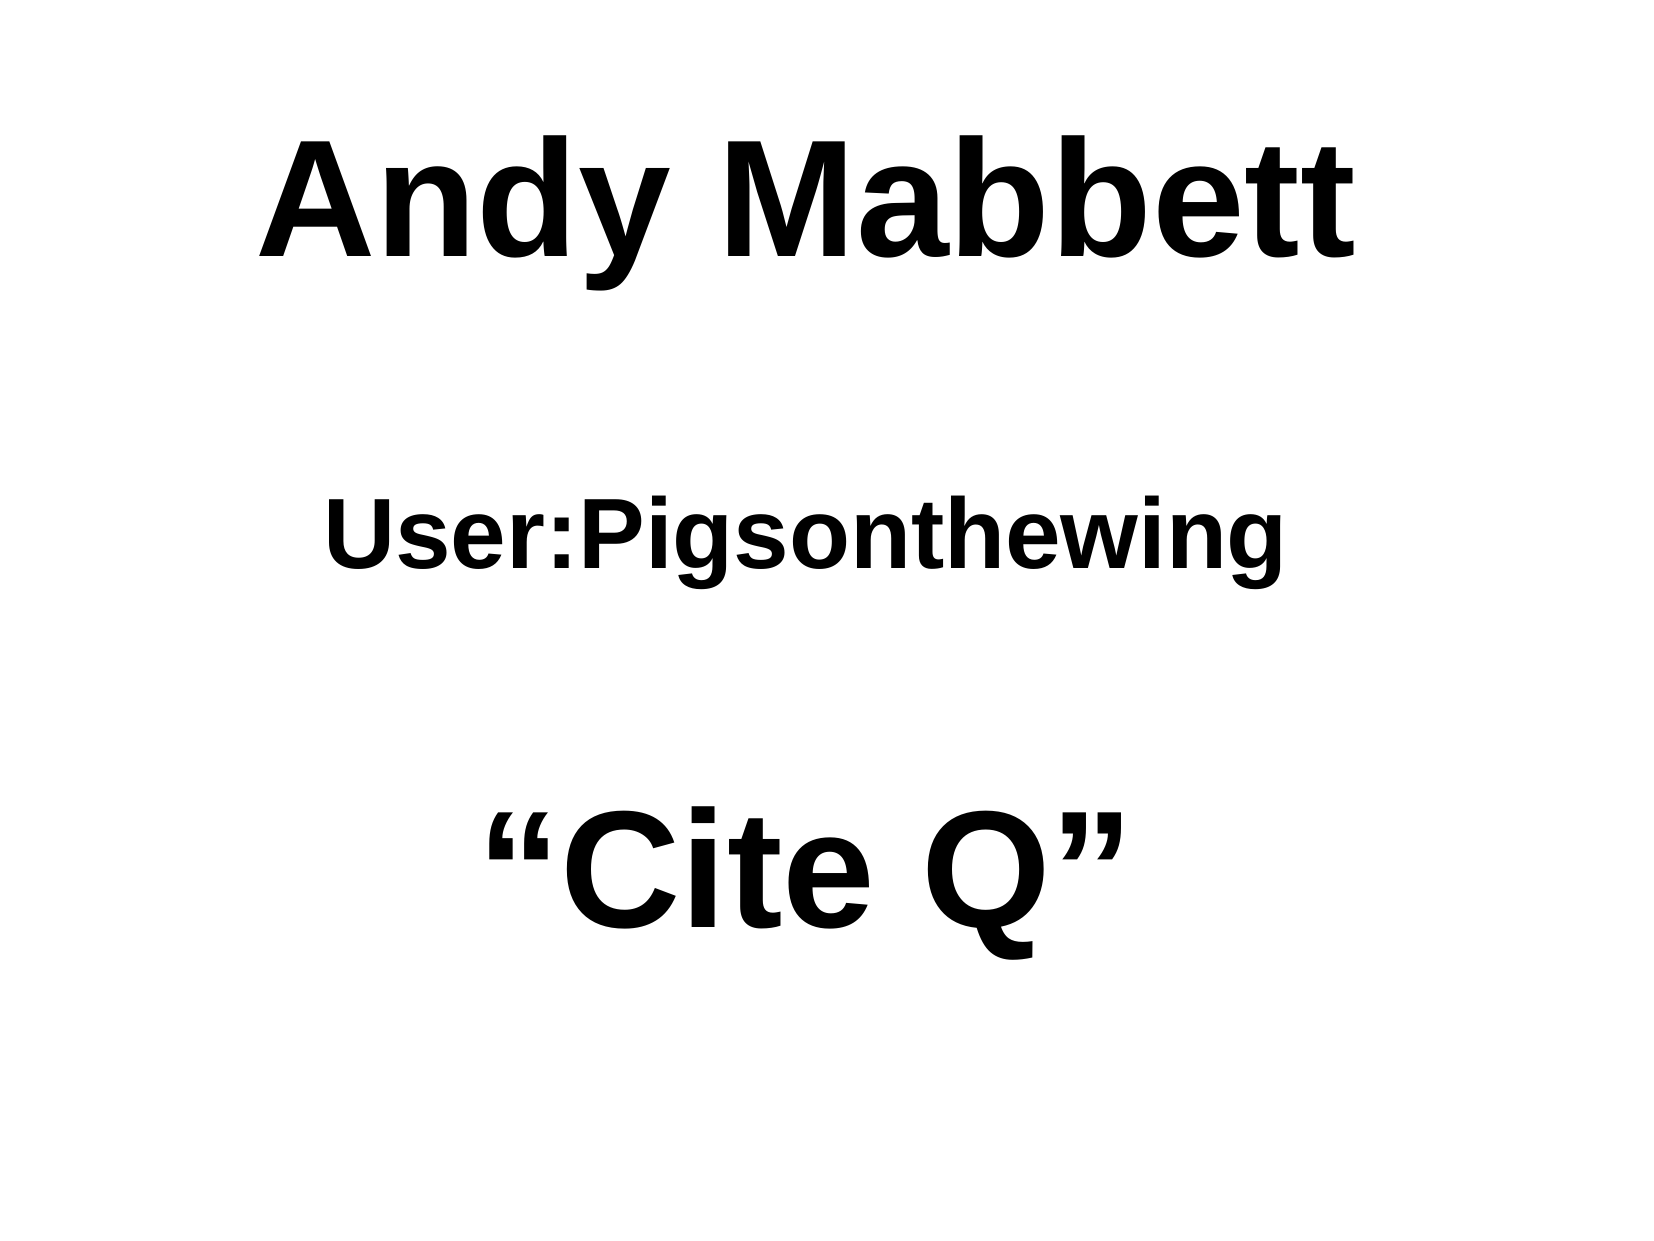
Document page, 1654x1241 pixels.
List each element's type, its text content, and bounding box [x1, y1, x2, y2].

subtitle Andy Mabbett User:Pigsonthewing “Cite Q” [169, 87, 1443, 1149]
